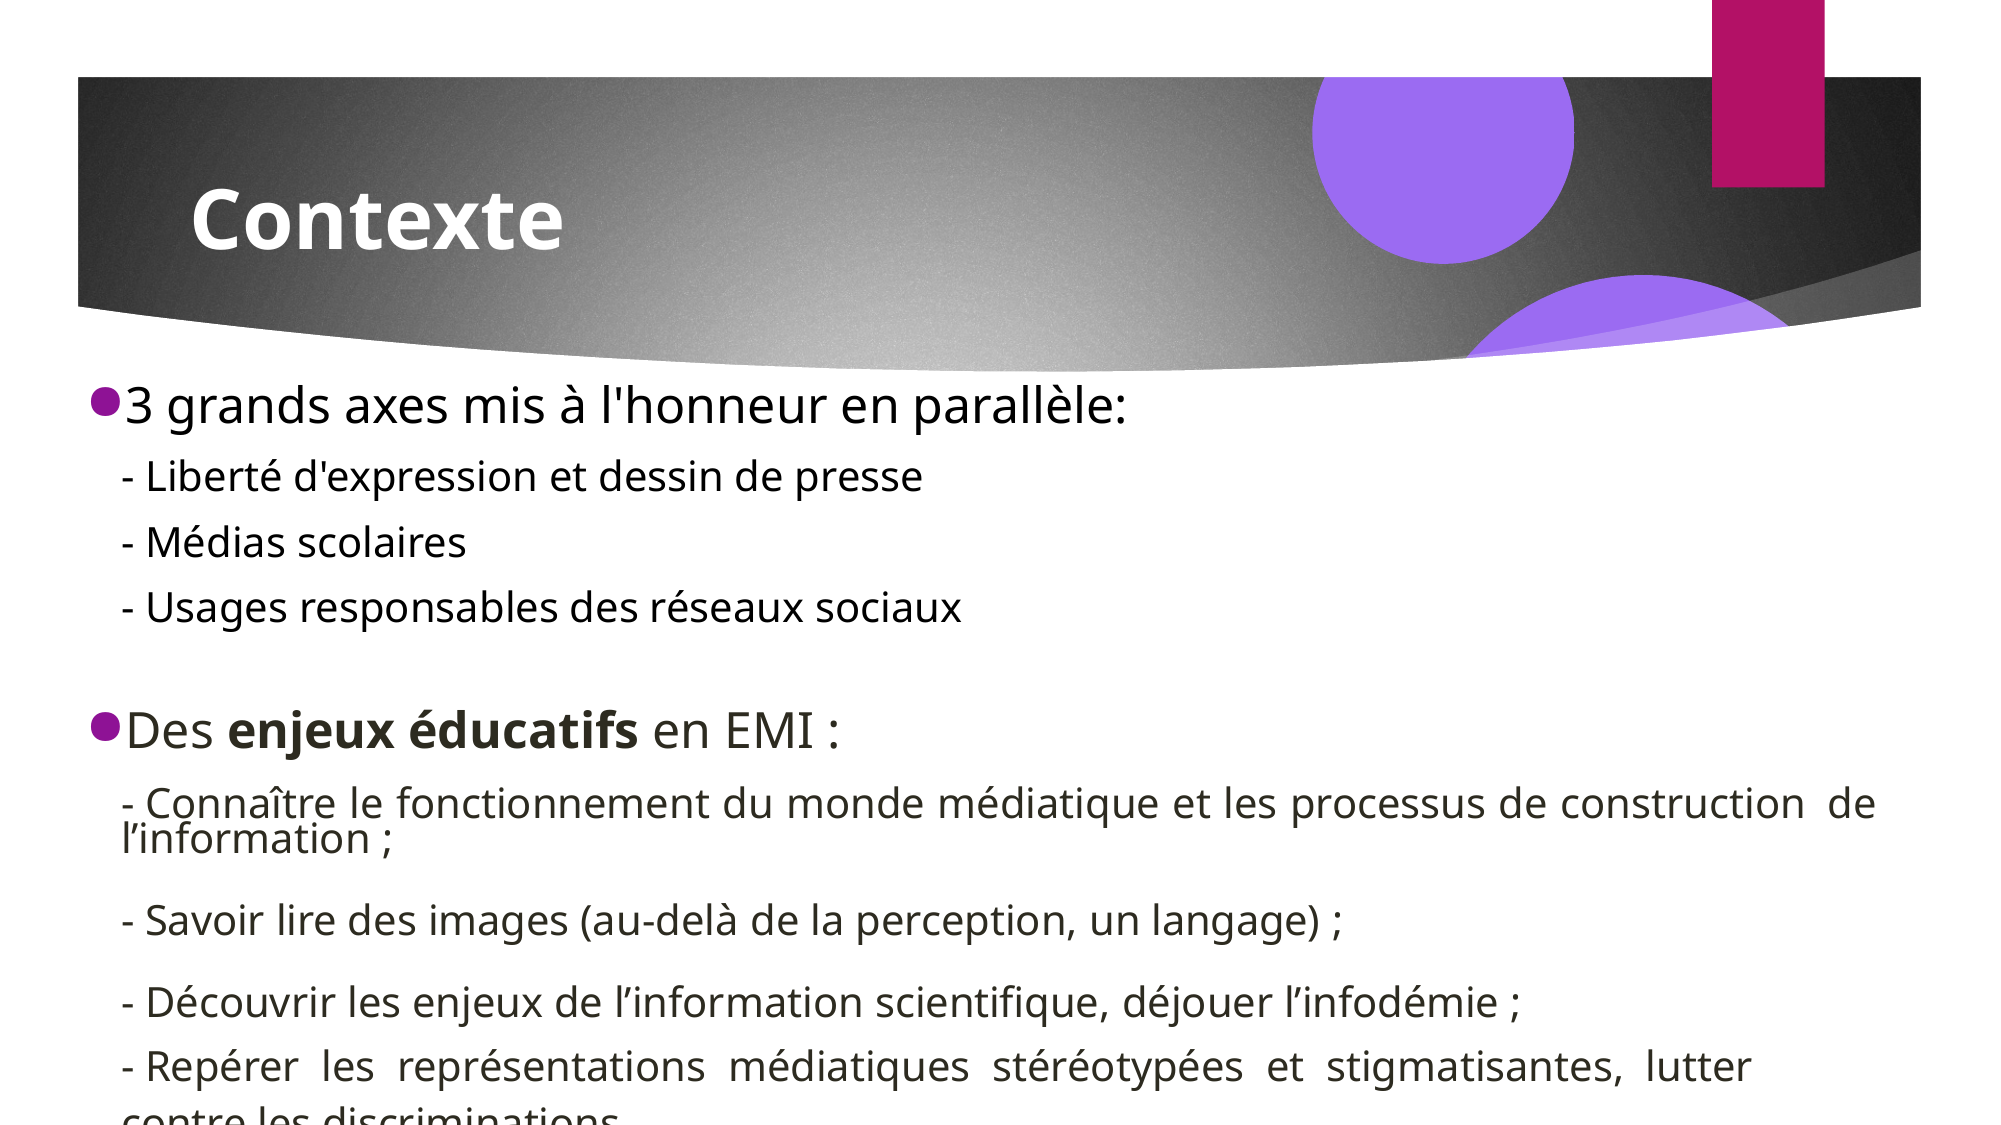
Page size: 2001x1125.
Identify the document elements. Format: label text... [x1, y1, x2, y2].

title Contexte [189, 159, 1627, 276]
picture [79, 78, 1613, 363]
text_box 3 grands axes mis à l'honneur en parallèle: - Liberté d'expression et dessin de presse - Médias scolaires - Usages responsables des réseaux sociaux Des enjeux éducatifs en EMI : - Connaître le fonctionnement du monde médiatique et les processus de construction de l’information ; - Savoir lire des images (au-delà de la perception, un langage) ; - Découvrir les enjeux de l’information scientifique, déjouer l’infodémie ; - Repérer les représentations médiatiques stéréotypées et stigmatisantes, lutter contre les discriminations. [70, 363, 1902, 1125]
picture [1564, 78, 1920, 300]
